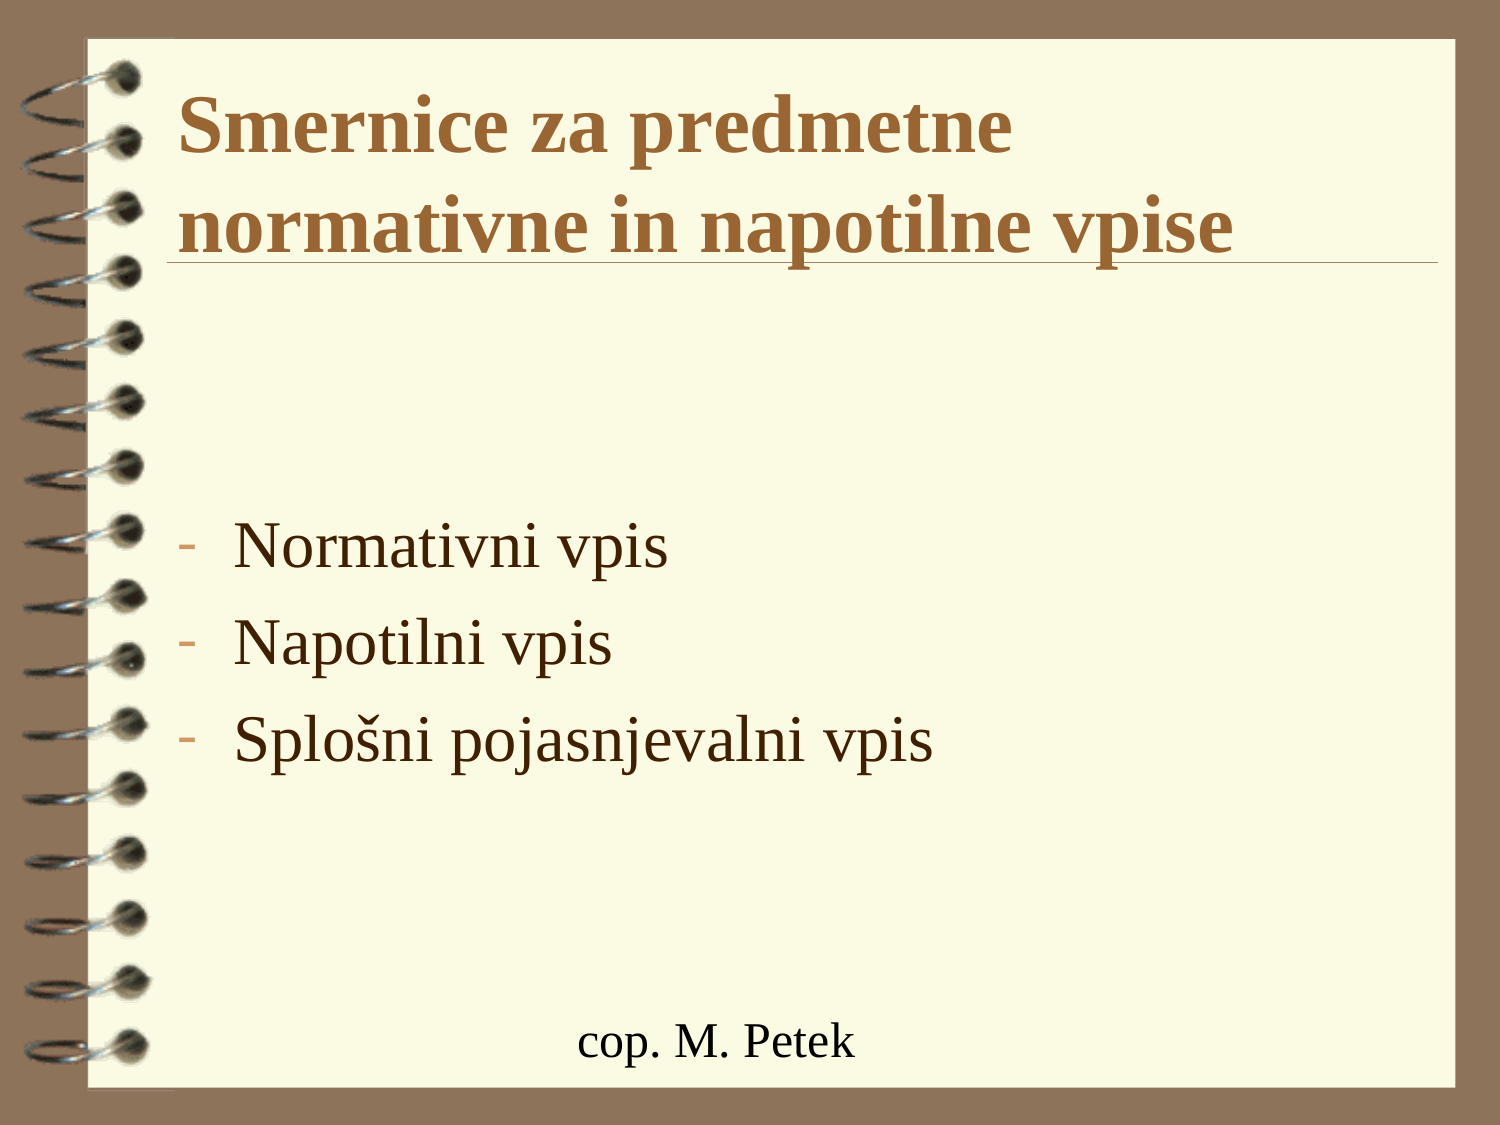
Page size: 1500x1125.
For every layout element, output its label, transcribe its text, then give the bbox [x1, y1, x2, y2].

title Smernice za predmetne normativne in napotilne vpise [162, 61, 1438, 277]
list Normativni vpis Napotilni vpis Splošni pojasnjevalni vpis [162, 299, 1438, 976]
picture [0, 0, 175, 1125]
